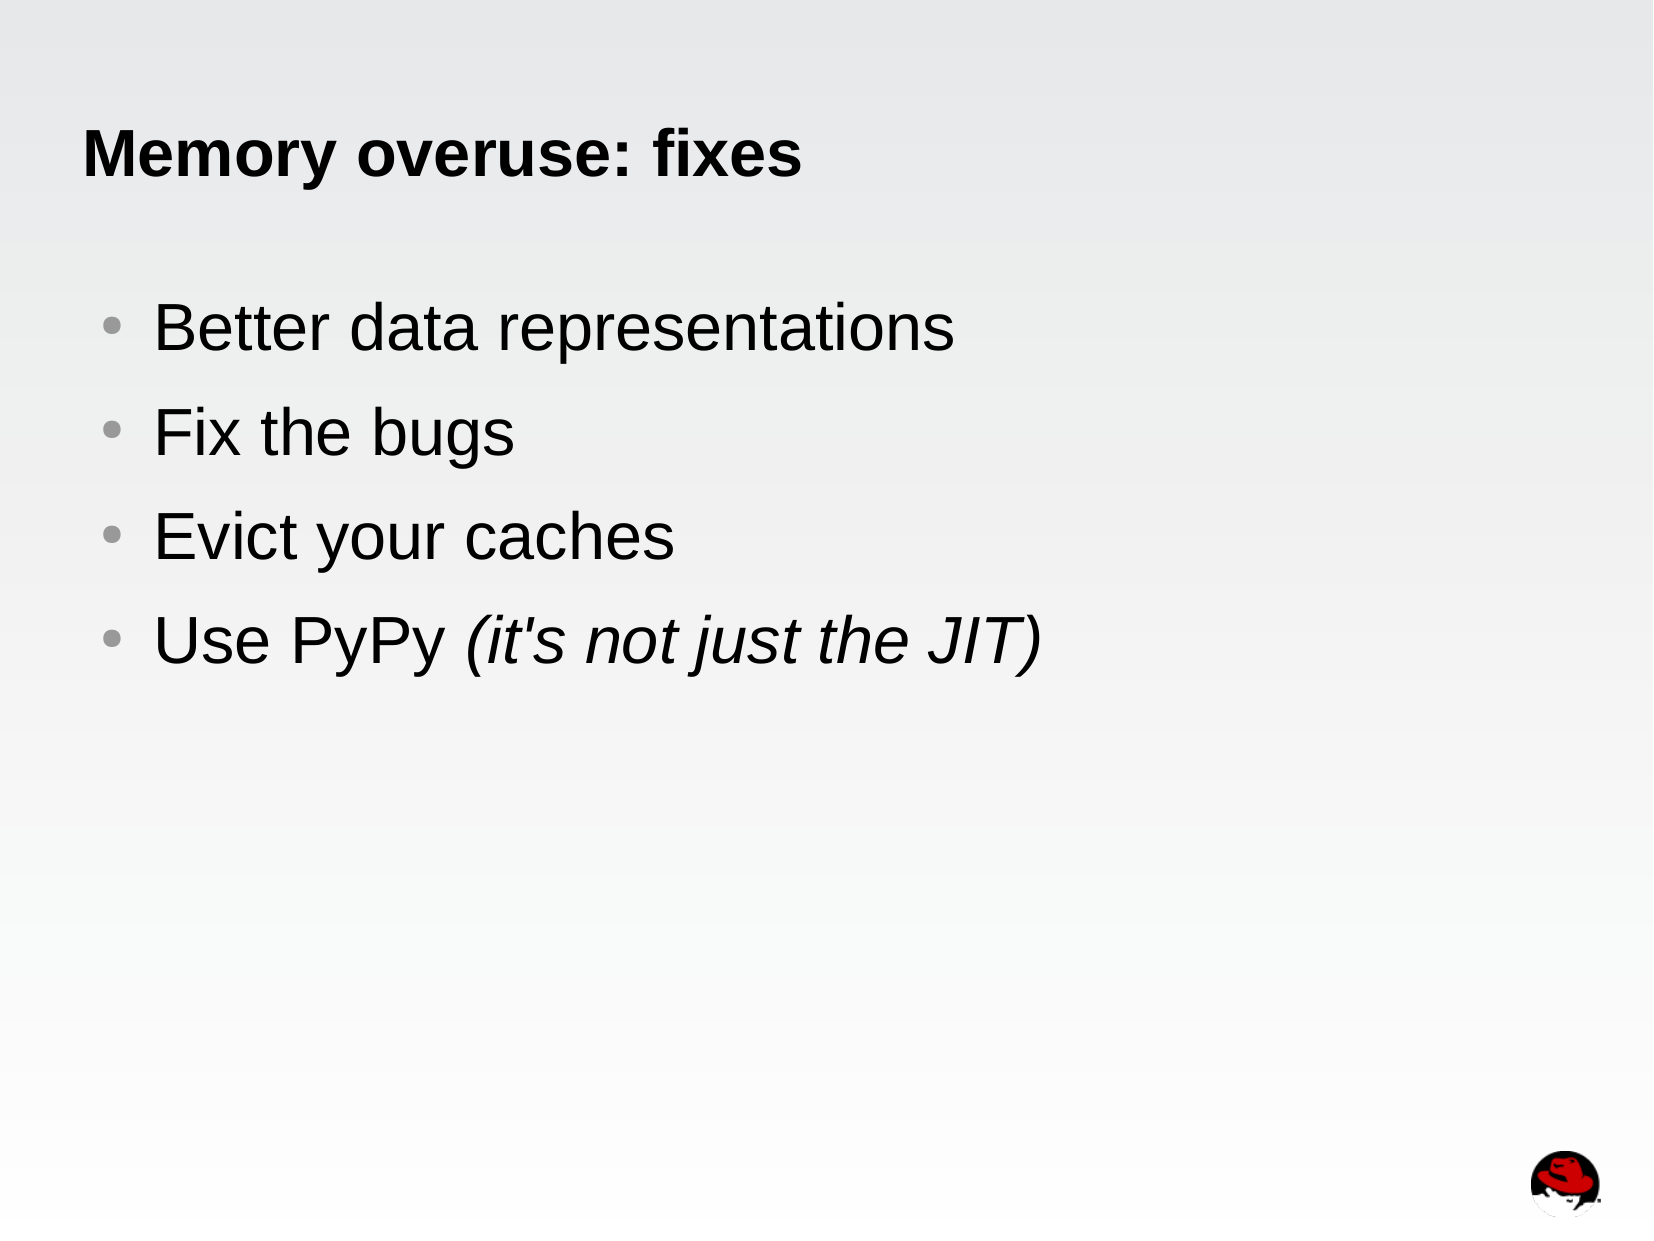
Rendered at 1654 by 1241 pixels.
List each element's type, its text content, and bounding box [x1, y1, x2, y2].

title Memory overuse: fixes [82, 49, 1571, 257]
picture [0, 0, 1654, 1241]
list Better data representations Fix the bugs Evict your caches Use PyPy (it's not just the JIT) [82, 290, 1571, 1095]
